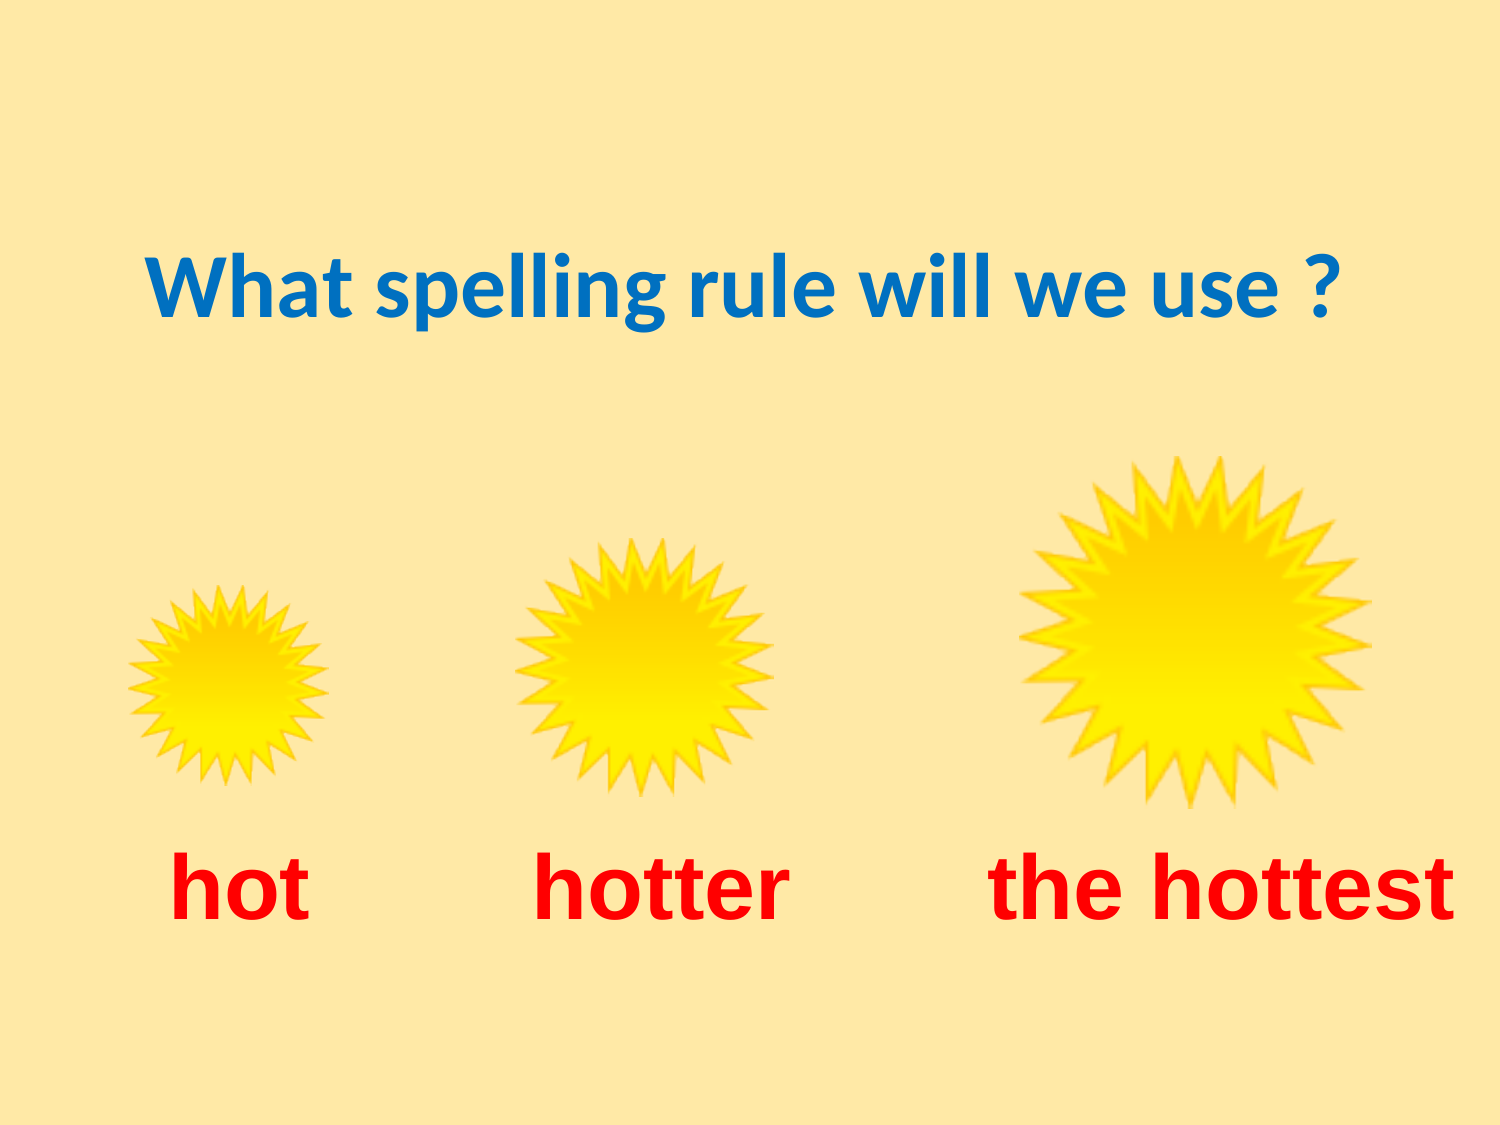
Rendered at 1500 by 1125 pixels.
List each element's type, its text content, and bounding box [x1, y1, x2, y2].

picture [515, 538, 774, 797]
title What spelling rule will we use ? [70, 187, 1421, 376]
picture [128, 585, 329, 786]
text_box the hottest [972, 820, 1500, 946]
picture [1019, 456, 1372, 809]
text_box hotter [517, 820, 807, 946]
text_box hot [153, 820, 326, 946]
